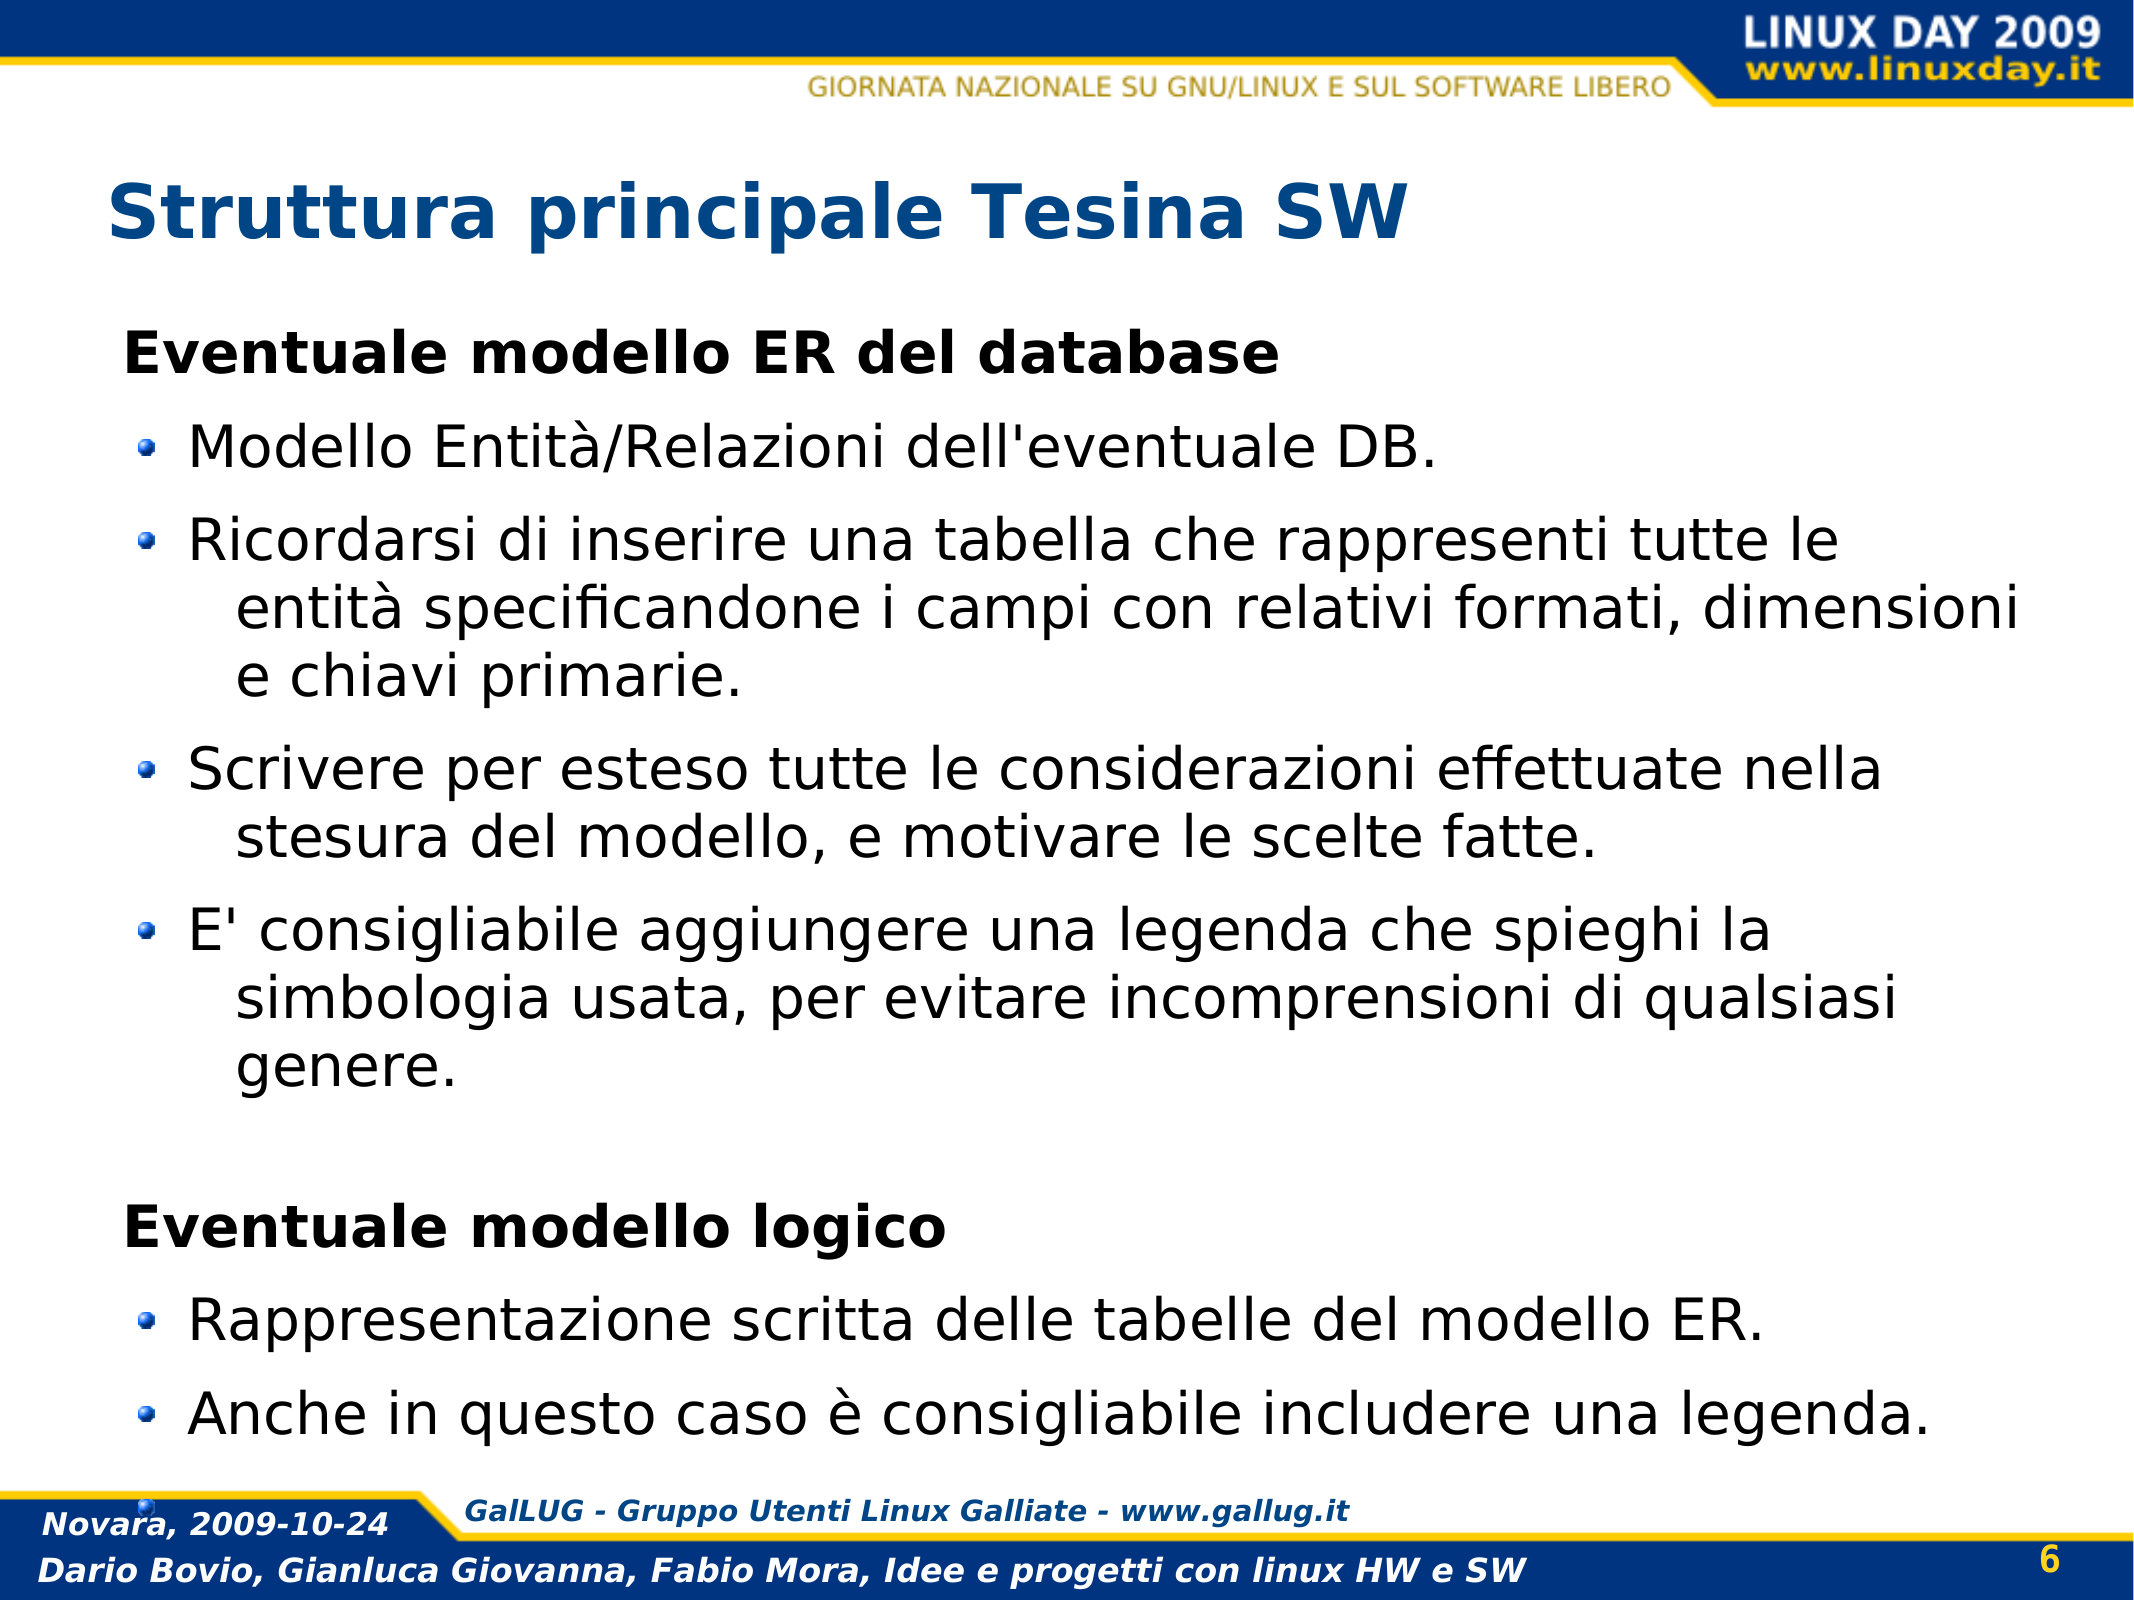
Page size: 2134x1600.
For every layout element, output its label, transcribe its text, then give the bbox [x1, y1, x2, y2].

list Eventuale modello ER del database Modello Entità/Relazioni dell'eventuale DB. Ricordarsi di inserire una tabella che rappresenti tutte le entità specificandone i campi con relativi formati, dimensioni e chiavi primarie. Scrivere per esteso tutte le considerazioni effettuate nella stesura del modello, e motivare le scelte fatte. E' consigliabile aggiungere una legenda che spieghi la simbologia usata, per evitare incomprensioni di qualsiasi genere. Eventuale modello logico Rappresentazione scritta delle tabelle del modello ER. Anche in questo caso è consigliabile includere una legenda. [106, 319, 2027, 1542]
title Struttura principale Tesina SW [106, 159, 2080, 267]
picture [0, 0, 2134, 1600]
